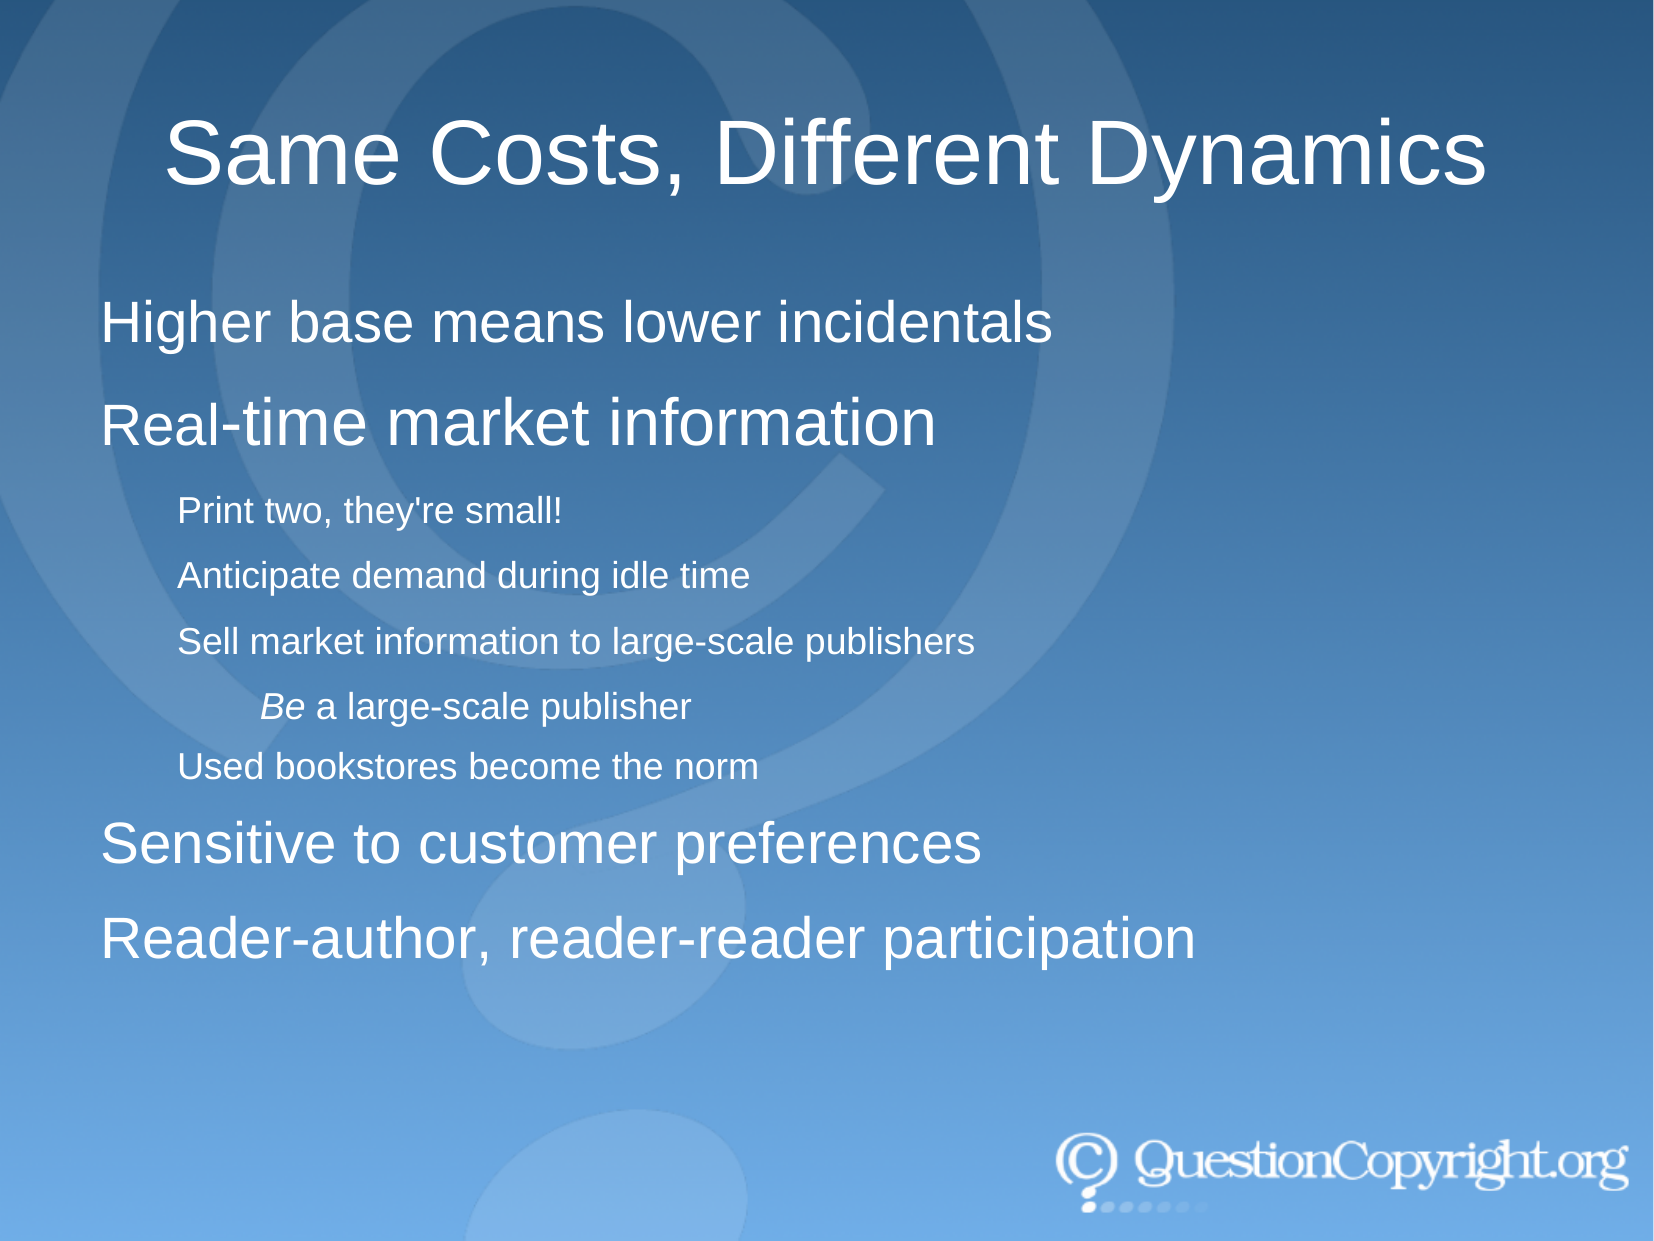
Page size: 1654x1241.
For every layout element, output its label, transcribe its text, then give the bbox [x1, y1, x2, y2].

title Same Costs, Different Dynamics [82, 56, 1571, 250]
picture [0, 0, 1654, 1241]
list Higher base means lower incidentals Real-time market information Print two, they're small! Anticipate demand during idle time Sell market information to large-scale publishers Be a large-scale publisher Used bookstores become the norm Sensitive to customer preferences Reader-author, reader-reader participation [82, 290, 1571, 1094]
